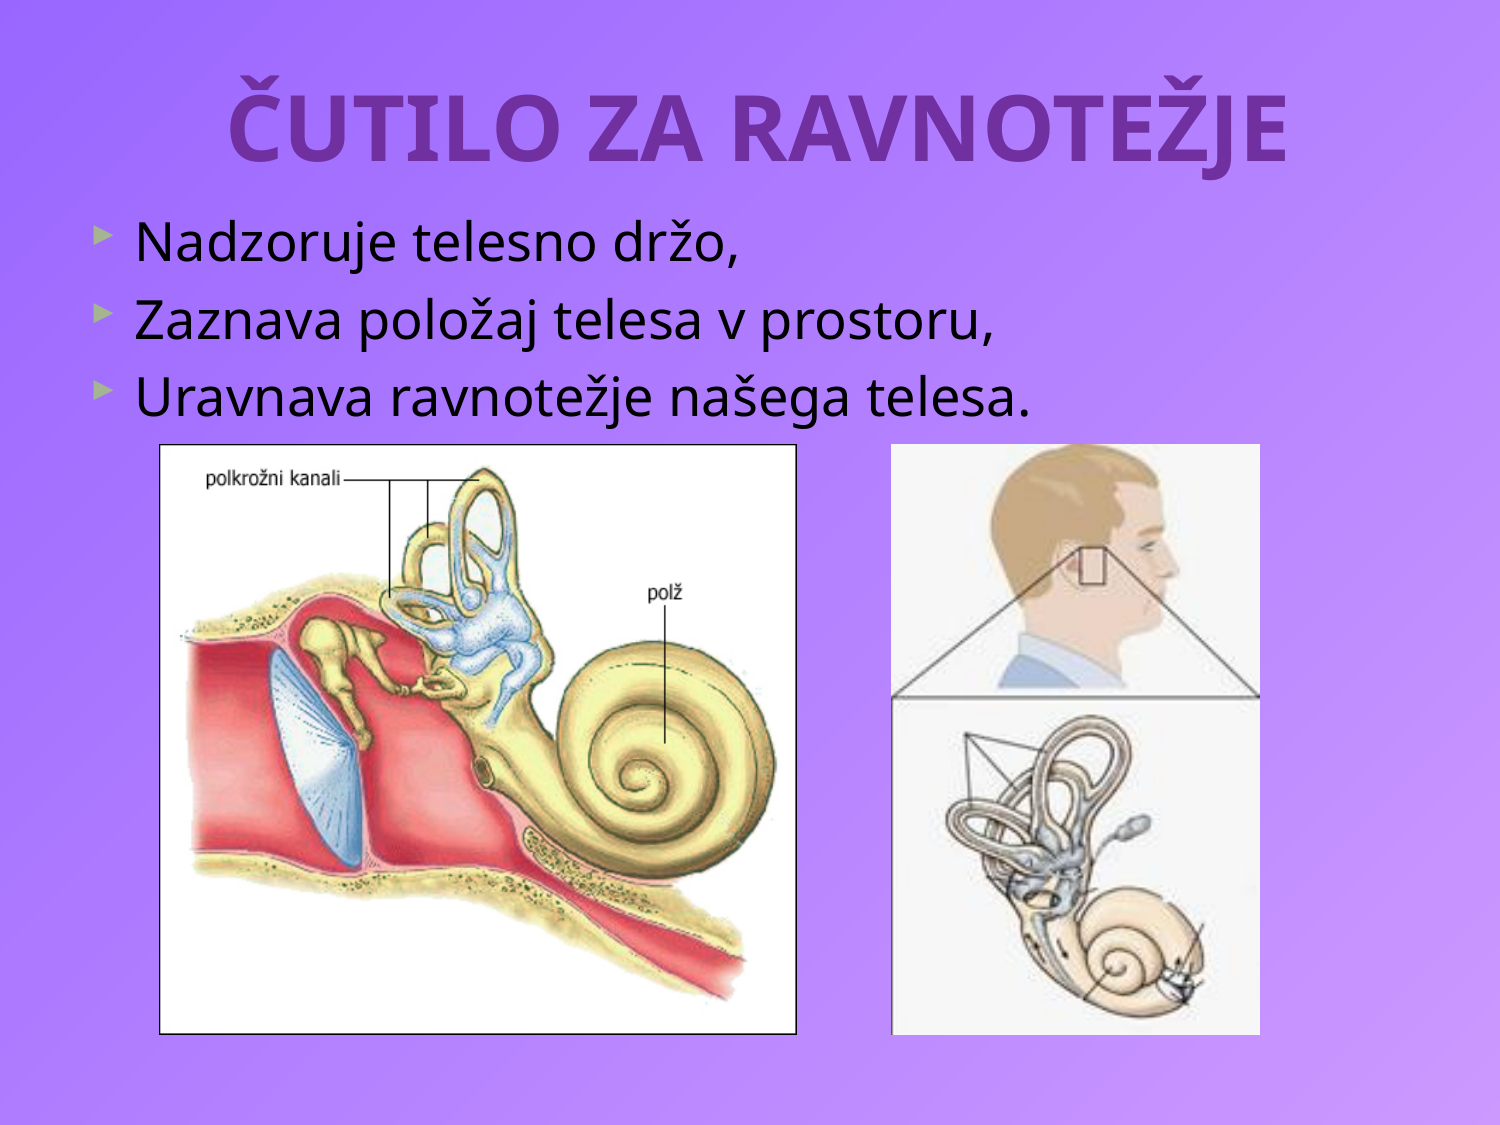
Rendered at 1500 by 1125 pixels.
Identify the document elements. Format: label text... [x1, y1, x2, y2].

picture [159, 444, 797, 1035]
picture [891, 444, 1260, 1035]
title ČUTILO ZA RAVNOTEŽJE [75, 24, 1425, 188]
list Nadzoruje telesno držo, Zaznava položaj telesa v prostoru, Uravnava ravnotežje našega telesa. [75, 200, 1425, 1010]
